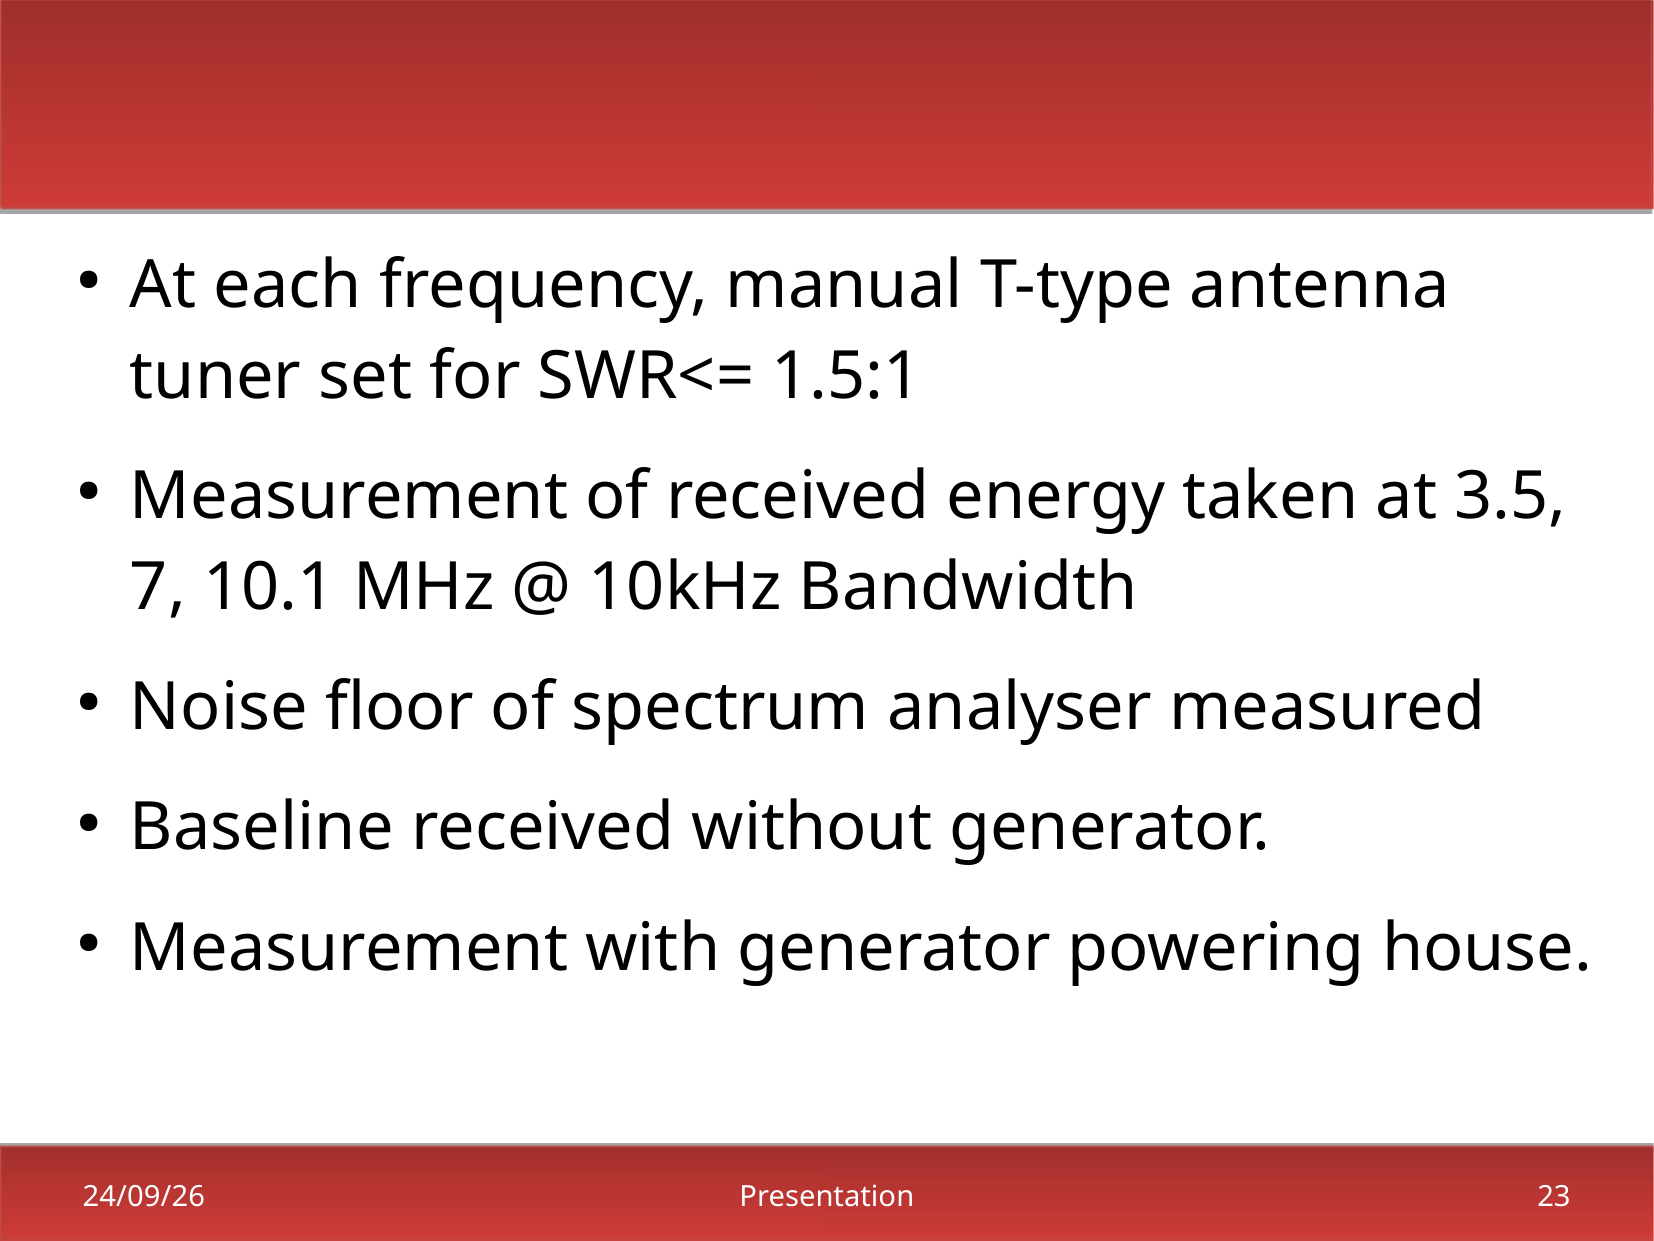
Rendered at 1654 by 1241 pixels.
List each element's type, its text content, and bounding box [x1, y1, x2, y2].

picture [0, 1143, 1654, 1241]
list At each frequency, manual T-type antenna tuner set for SWR<= 1.5:1 Measurement of received energy taken at 3.5, 7, 10.1 MHz @ 10kHz Bandwidth Noise floor of spectrum analyser measured Baseline received without generator. Measurement with generator powering house. [59, 236, 1595, 1055]
picture [0, 0, 1654, 214]
